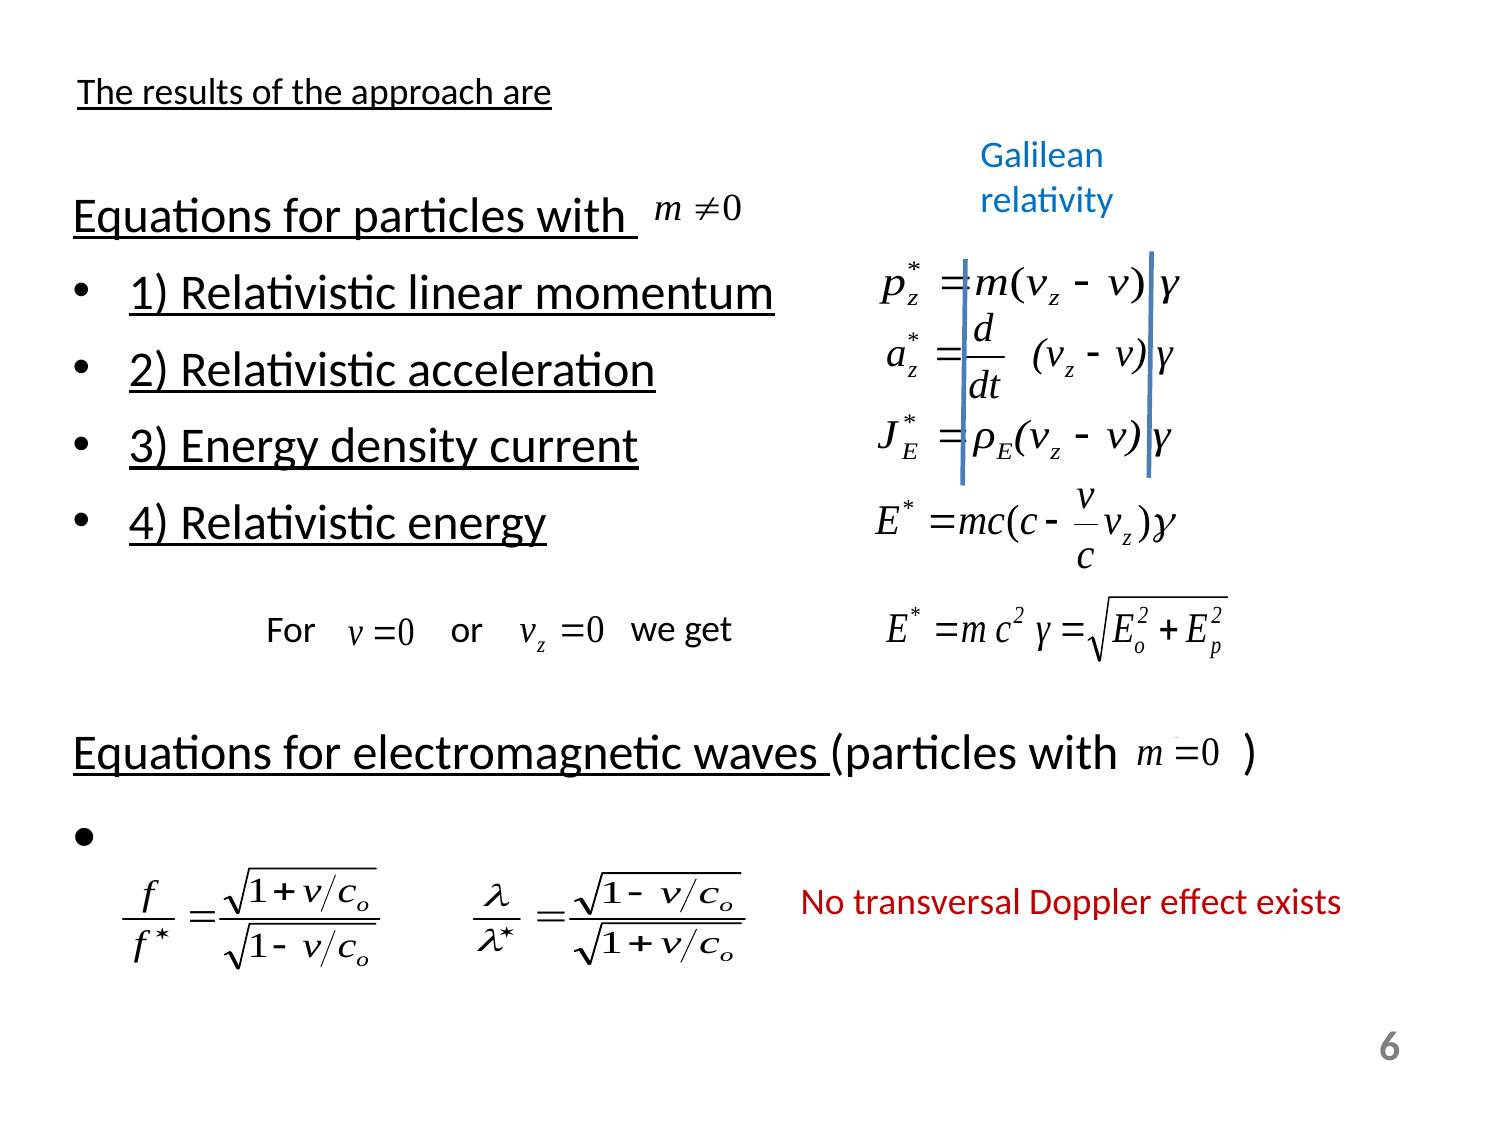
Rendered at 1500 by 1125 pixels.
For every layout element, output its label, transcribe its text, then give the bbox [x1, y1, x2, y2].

chart [1152, 251, 1188, 466]
chart [868, 468, 1181, 578]
chart [514, 603, 610, 659]
text_box The results of the approach are [62, 59, 574, 121]
text_box Galilean relativity [965, 122, 1131, 229]
list Equations for particles with 1) Relativistic linear momentum 2) Relativistic acceleration 3) Energy density current 4) Relativistic energy Equations for electromagnetic waves (particles with ) [57, 175, 1408, 918]
chart [1130, 727, 1225, 776]
text_box 6 [1364, 1011, 1416, 1077]
chart [343, 608, 421, 656]
chart [465, 865, 756, 973]
chart [868, 251, 1149, 466]
text_box we get [615, 596, 750, 657]
chart [648, 185, 751, 231]
chart [879, 586, 1236, 671]
text_box No transversal Doppler effect exists [786, 870, 1358, 930]
text_box For [251, 597, 341, 659]
chart [115, 859, 388, 978]
text_box or [435, 597, 500, 659]
